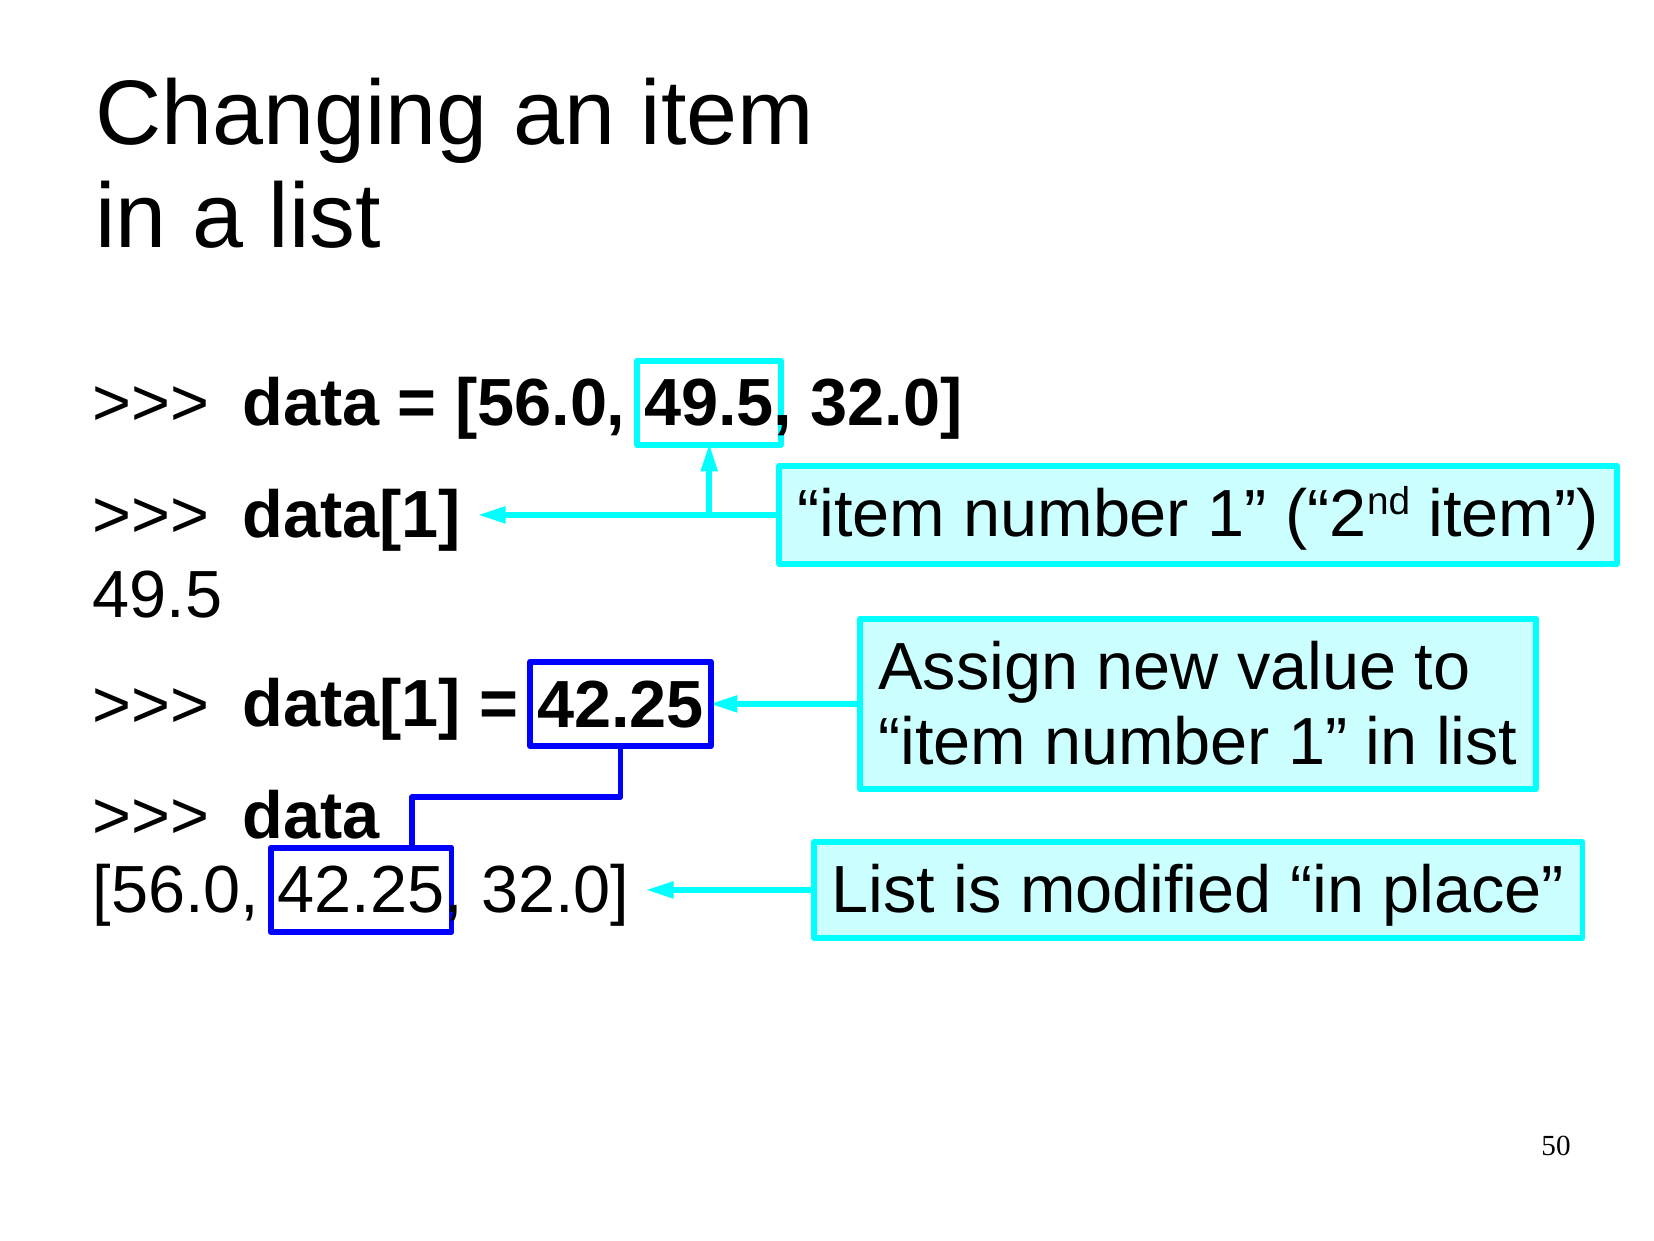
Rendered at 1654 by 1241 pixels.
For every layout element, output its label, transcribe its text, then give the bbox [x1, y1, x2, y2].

text_box data[1] [225, 467, 480, 563]
text_box [56.0, [75, 842, 278, 938]
text_box Changing an item in a list [92, 59, 818, 271]
text_box >>> [75, 768, 225, 842]
text_box Assign new value to “item number 1” in list [860, 618, 1537, 790]
text_box >>> [75, 354, 225, 451]
text_box , 32.0] [426, 842, 648, 938]
text_box 49.5 [637, 360, 756, 445]
text_box , 32.0] [756, 355, 981, 451]
text_box “item number 1” (“2nd item”) [779, 465, 1617, 564]
text_box 42.25 [530, 661, 711, 747]
text_box data [225, 768, 398, 864]
text_box data = [56.0, [225, 354, 644, 451]
text_box 49.5 [75, 546, 241, 643]
text_box >>> [75, 467, 225, 546]
text_box 42.25 [278, 847, 426, 933]
text_box List is modified “in place” [813, 842, 1583, 938]
text_box data[1] = [228, 656, 537, 752]
text_box >>> [75, 656, 228, 752]
